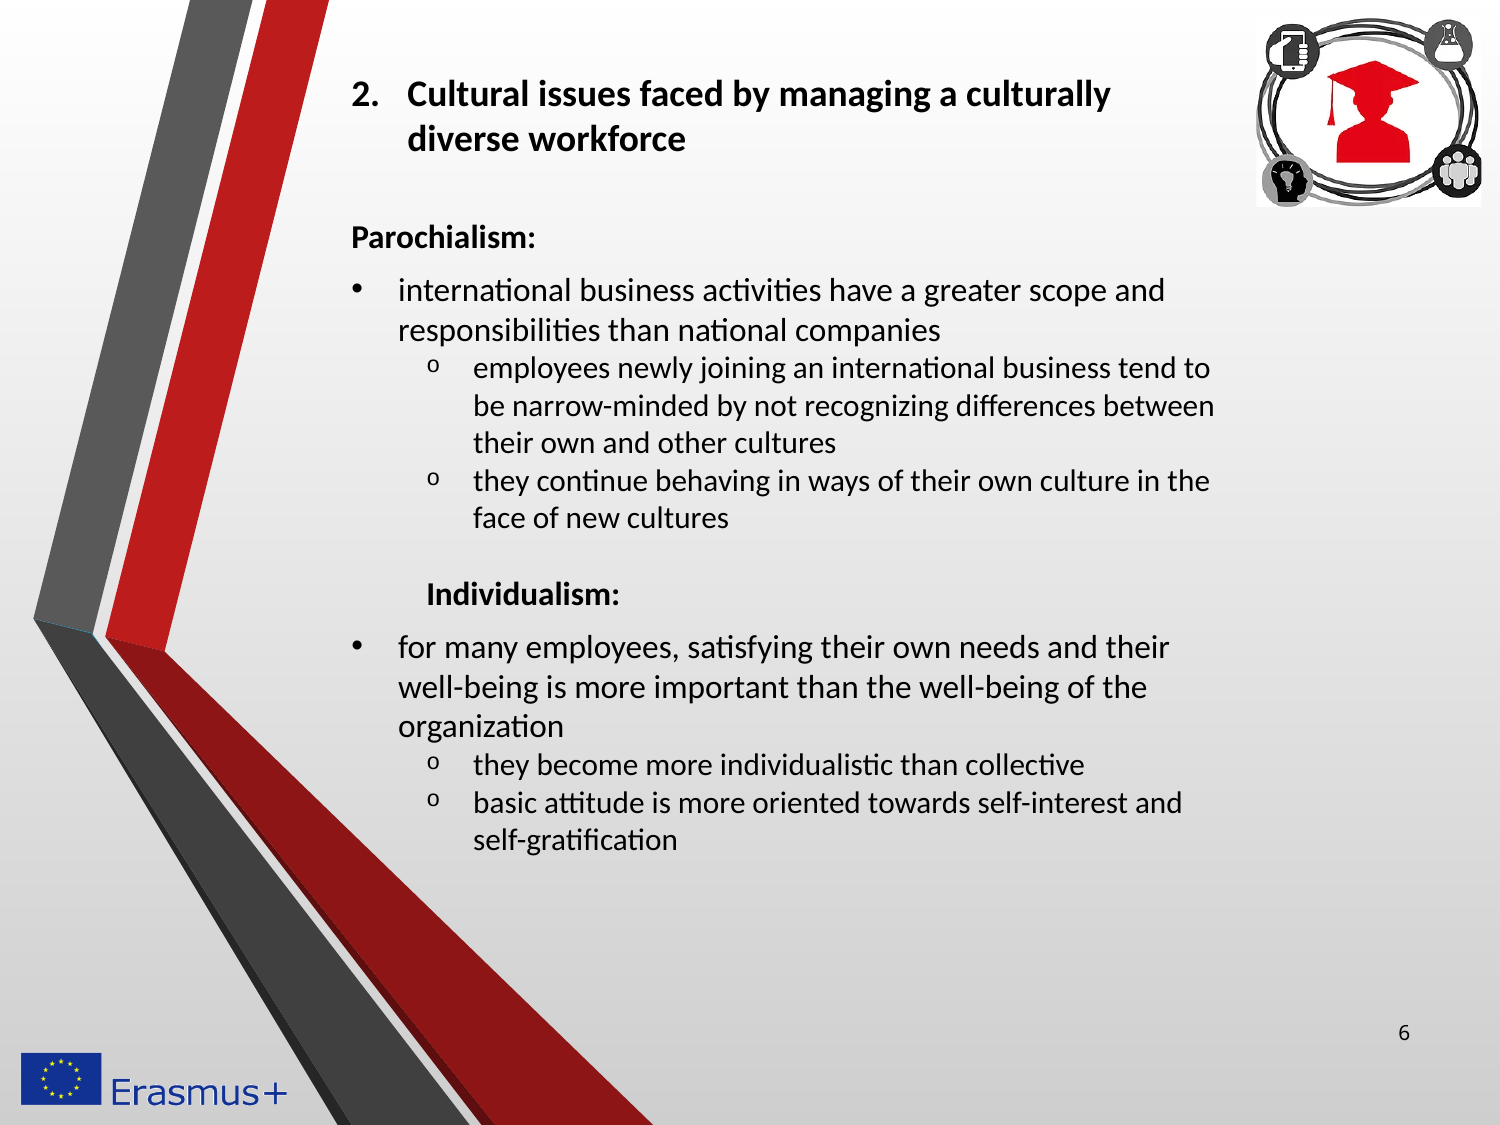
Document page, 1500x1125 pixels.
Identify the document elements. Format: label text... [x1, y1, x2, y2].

chart [1257, 19, 1483, 209]
text_box Parochialism: international business activities have a greater scope and responsibilities than national companies employees newly joining an international business tend to be narrow-minded by not recognizing differences between their own and other cultures they continue behaving in ways of their own culture in the face of new cultures Individualism: for many employees, satisfying their own needs and their well-being is more important than the well-being of the organization they become more individualistic than collective basic attitude is more oriented towards self-interest and self-gratification [336, 208, 1258, 865]
picture [5, 1037, 302, 1120]
text_box Cultural issues faced by managing a culturally diverse workforce [336, 61, 1247, 167]
slide_number <numer> [1357, 1003, 1425, 1064]
picture [1256, 18, 1482, 207]
